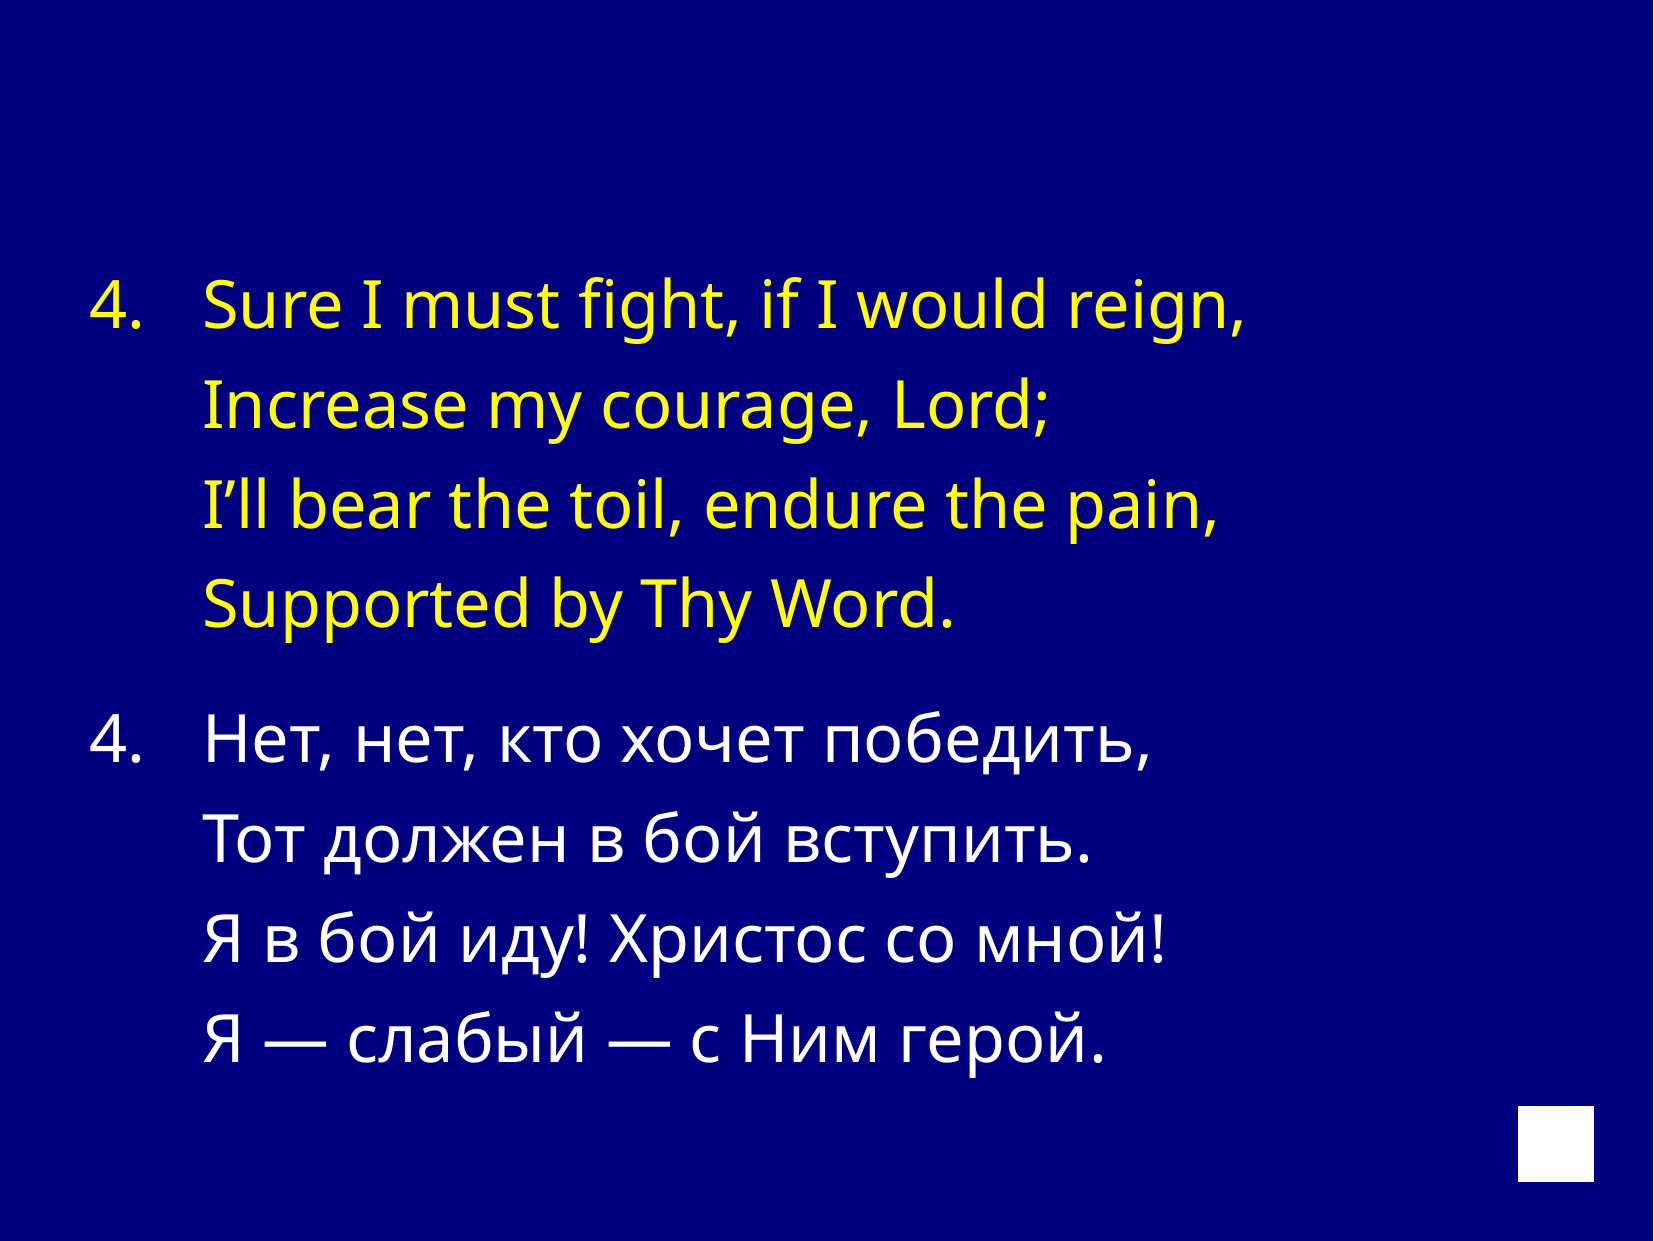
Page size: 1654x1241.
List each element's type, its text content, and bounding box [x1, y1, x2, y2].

text_box [1518, 1106, 1594, 1182]
text_box 4. Sure I must fight, if I would reign, Increase my courage, Lord; I’ll bear the toil, endure the pain, Supported by Thy Word. [75, 150, 1576, 638]
text_box 4. Нет, нет, кто хочет победить, Тот должен в бой вступить. Я в бой иду! Христос со мной! Я — слабый — с Ним герой. [75, 675, 1576, 1163]
